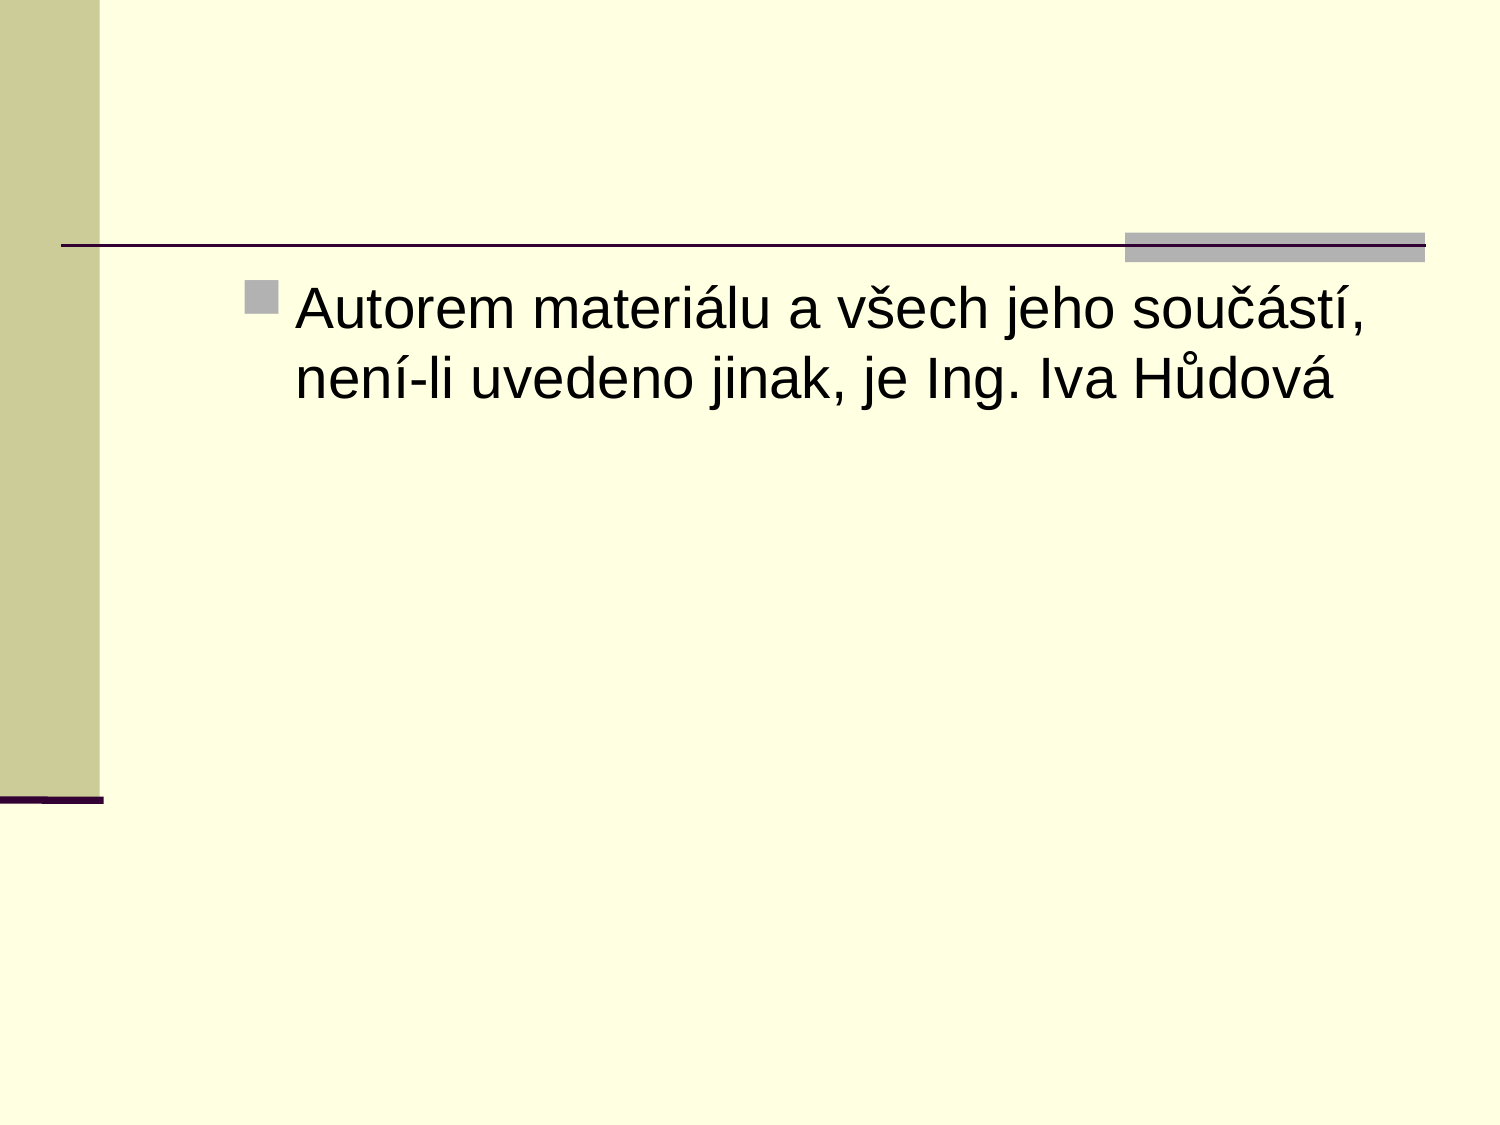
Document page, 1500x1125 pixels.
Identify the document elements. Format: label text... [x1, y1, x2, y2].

text_box Autorem materiálu a všech jeho součástí, není-li uvedeno jinak, je Ing. Iva Hůdová [225, 262, 1500, 1006]
